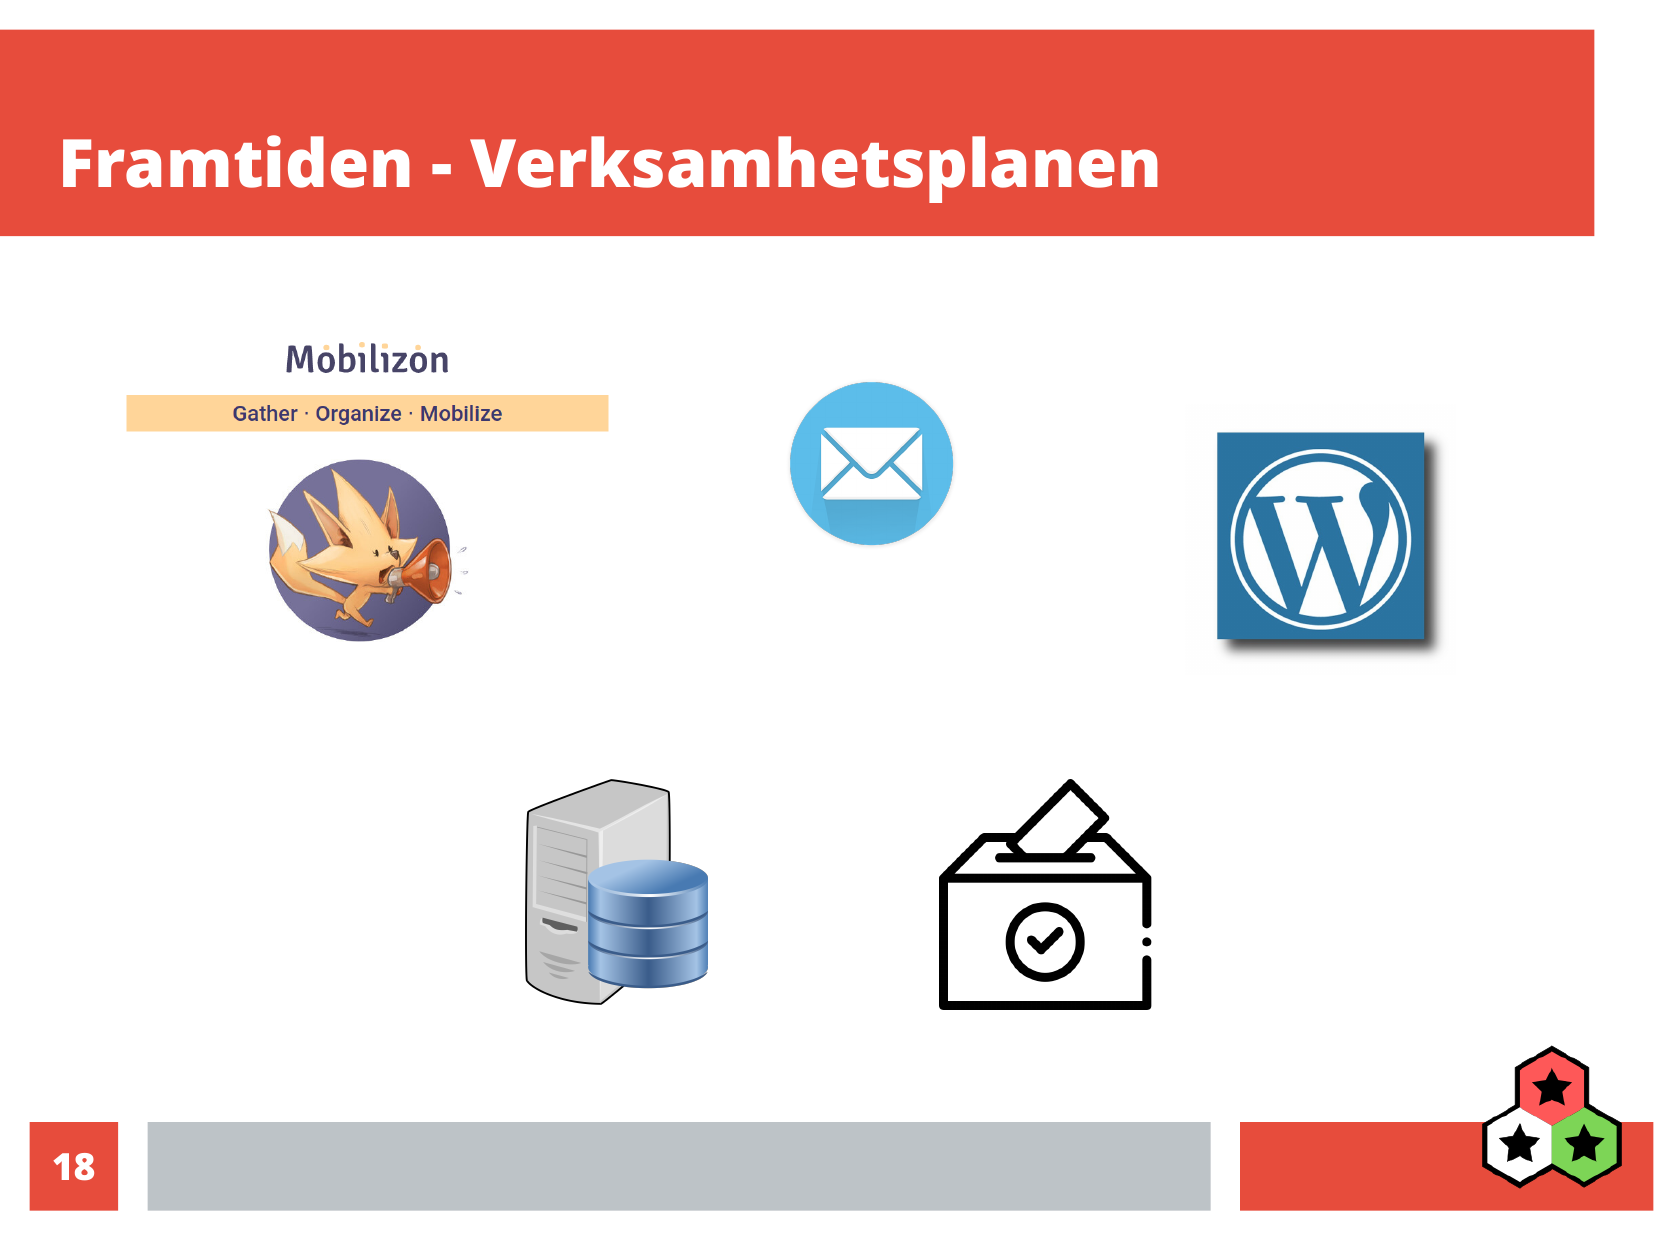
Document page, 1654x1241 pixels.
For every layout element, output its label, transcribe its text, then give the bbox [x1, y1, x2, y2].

picture [105, 314, 625, 646]
picture [780, 372, 963, 556]
picture [1463, 1028, 1640, 1205]
title Framtiden - Verksamhetsplanen [59, 59, 1595, 207]
picture [1185, 404, 1456, 676]
picture [930, 779, 1160, 1010]
picture [525, 779, 708, 1006]
